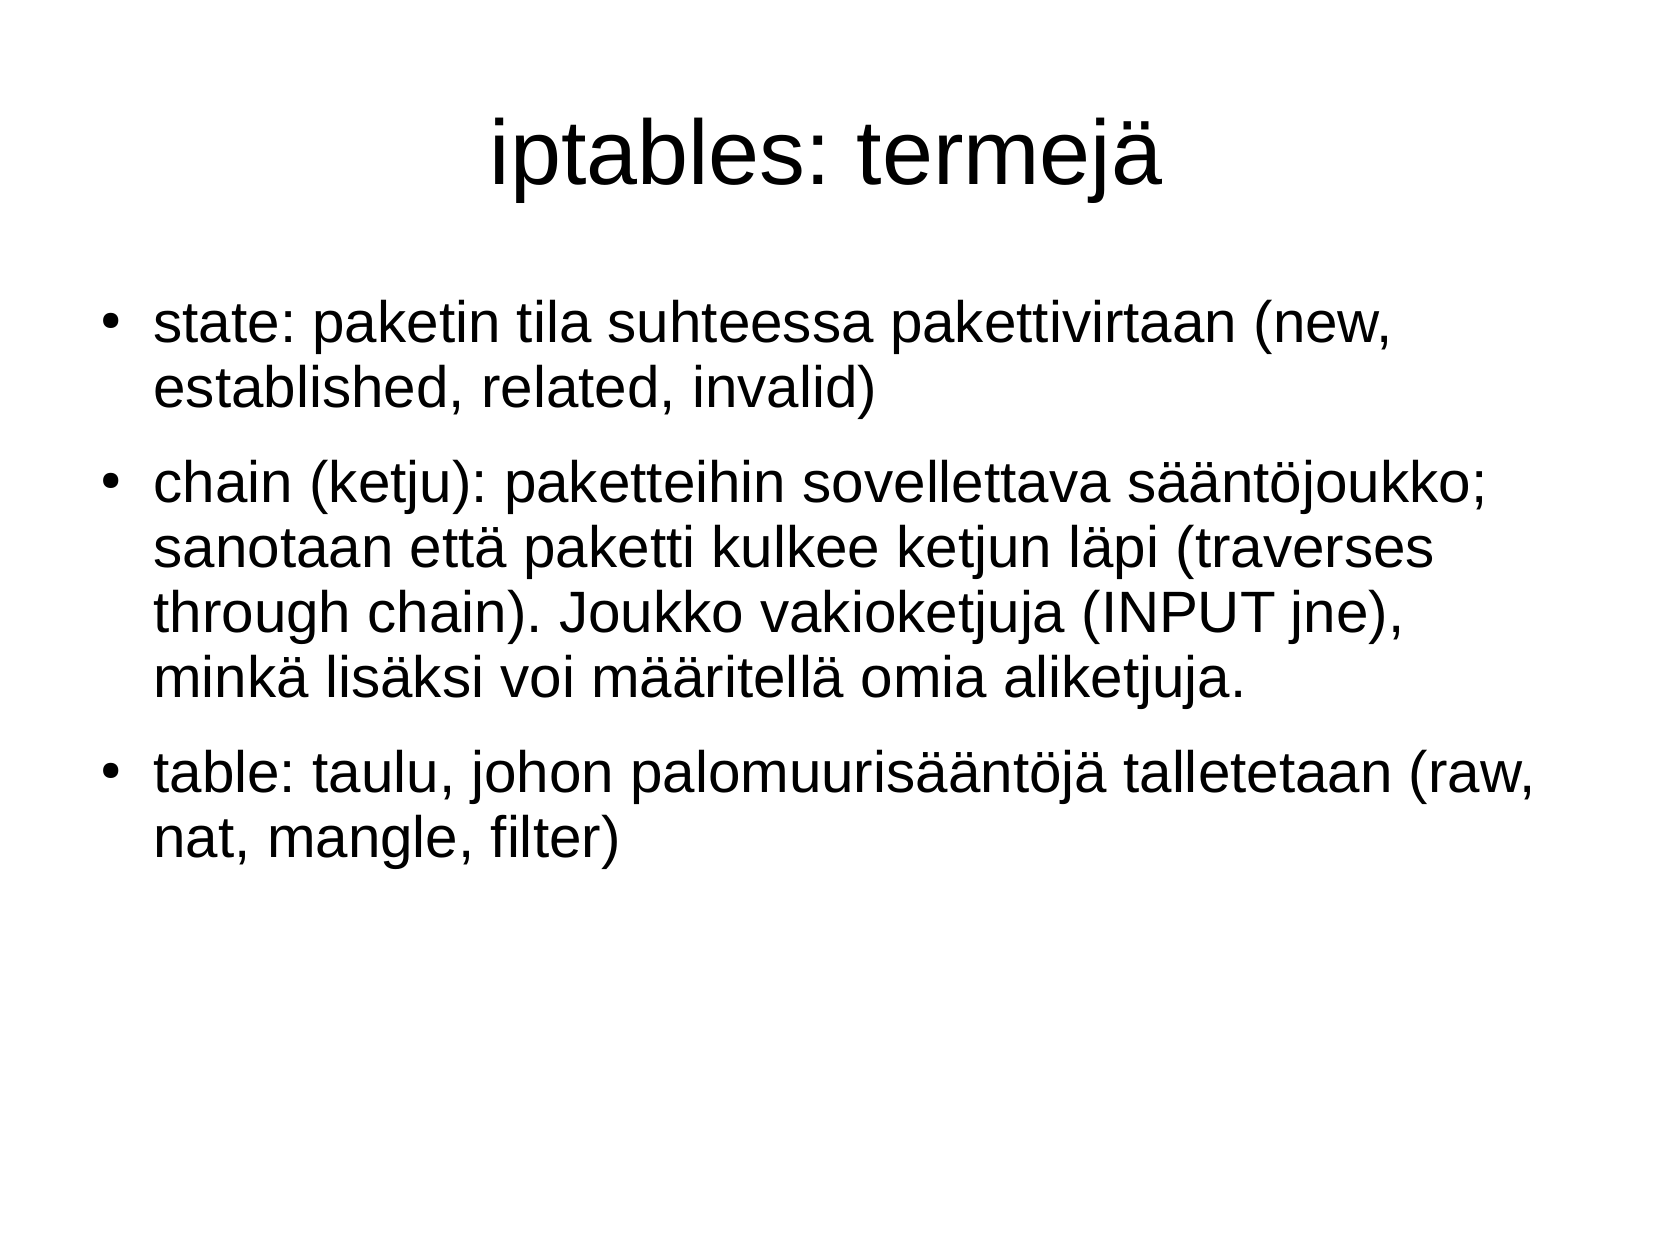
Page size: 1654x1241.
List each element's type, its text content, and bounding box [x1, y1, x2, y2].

list state: paketin tila suhteessa pakettivirtaan (new, established, related, invalid) chain (ketju): paketteihin sovellettava sääntöjoukko; sanotaan että paketti kulkee ketjun läpi (traverses through chain). Joukko vakioketjuja (INPUT jne), minkä lisäksi voi määritellä omia aliketjuja. table: taulu, johon palomuurisääntöjä talletetaan (raw, nat, mangle, filter) [82, 290, 1571, 1010]
title iptables: termejä [82, 49, 1571, 257]
